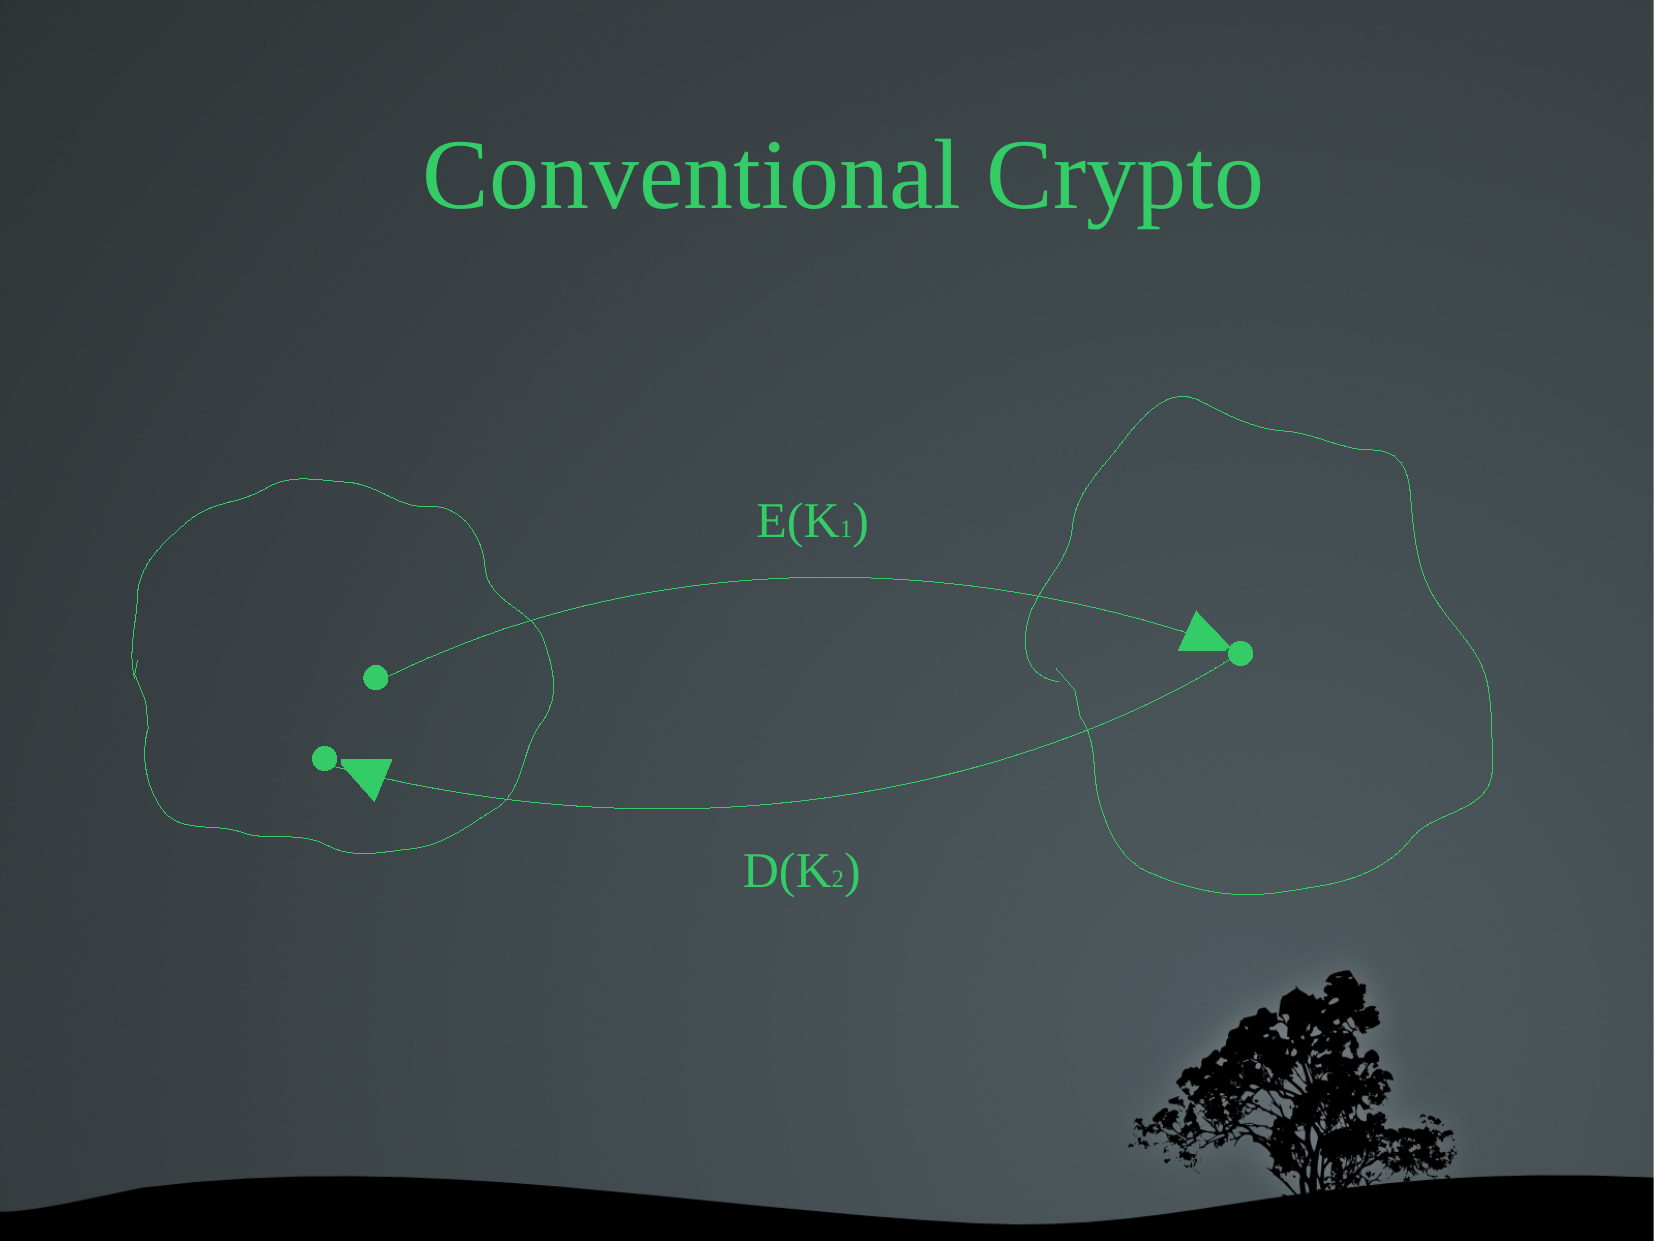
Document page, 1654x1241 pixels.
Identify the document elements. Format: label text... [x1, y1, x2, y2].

text_box Conventional Crypto [408, 112, 1276, 249]
picture [0, 0, 1654, 1241]
text_box [363, 665, 388, 690]
text_box [341, 759, 392, 802]
text_box D(K2) [728, 835, 876, 911]
text_box E(K1) [741, 485, 884, 562]
text_box [1178, 610, 1253, 666]
text_box [312, 746, 337, 771]
